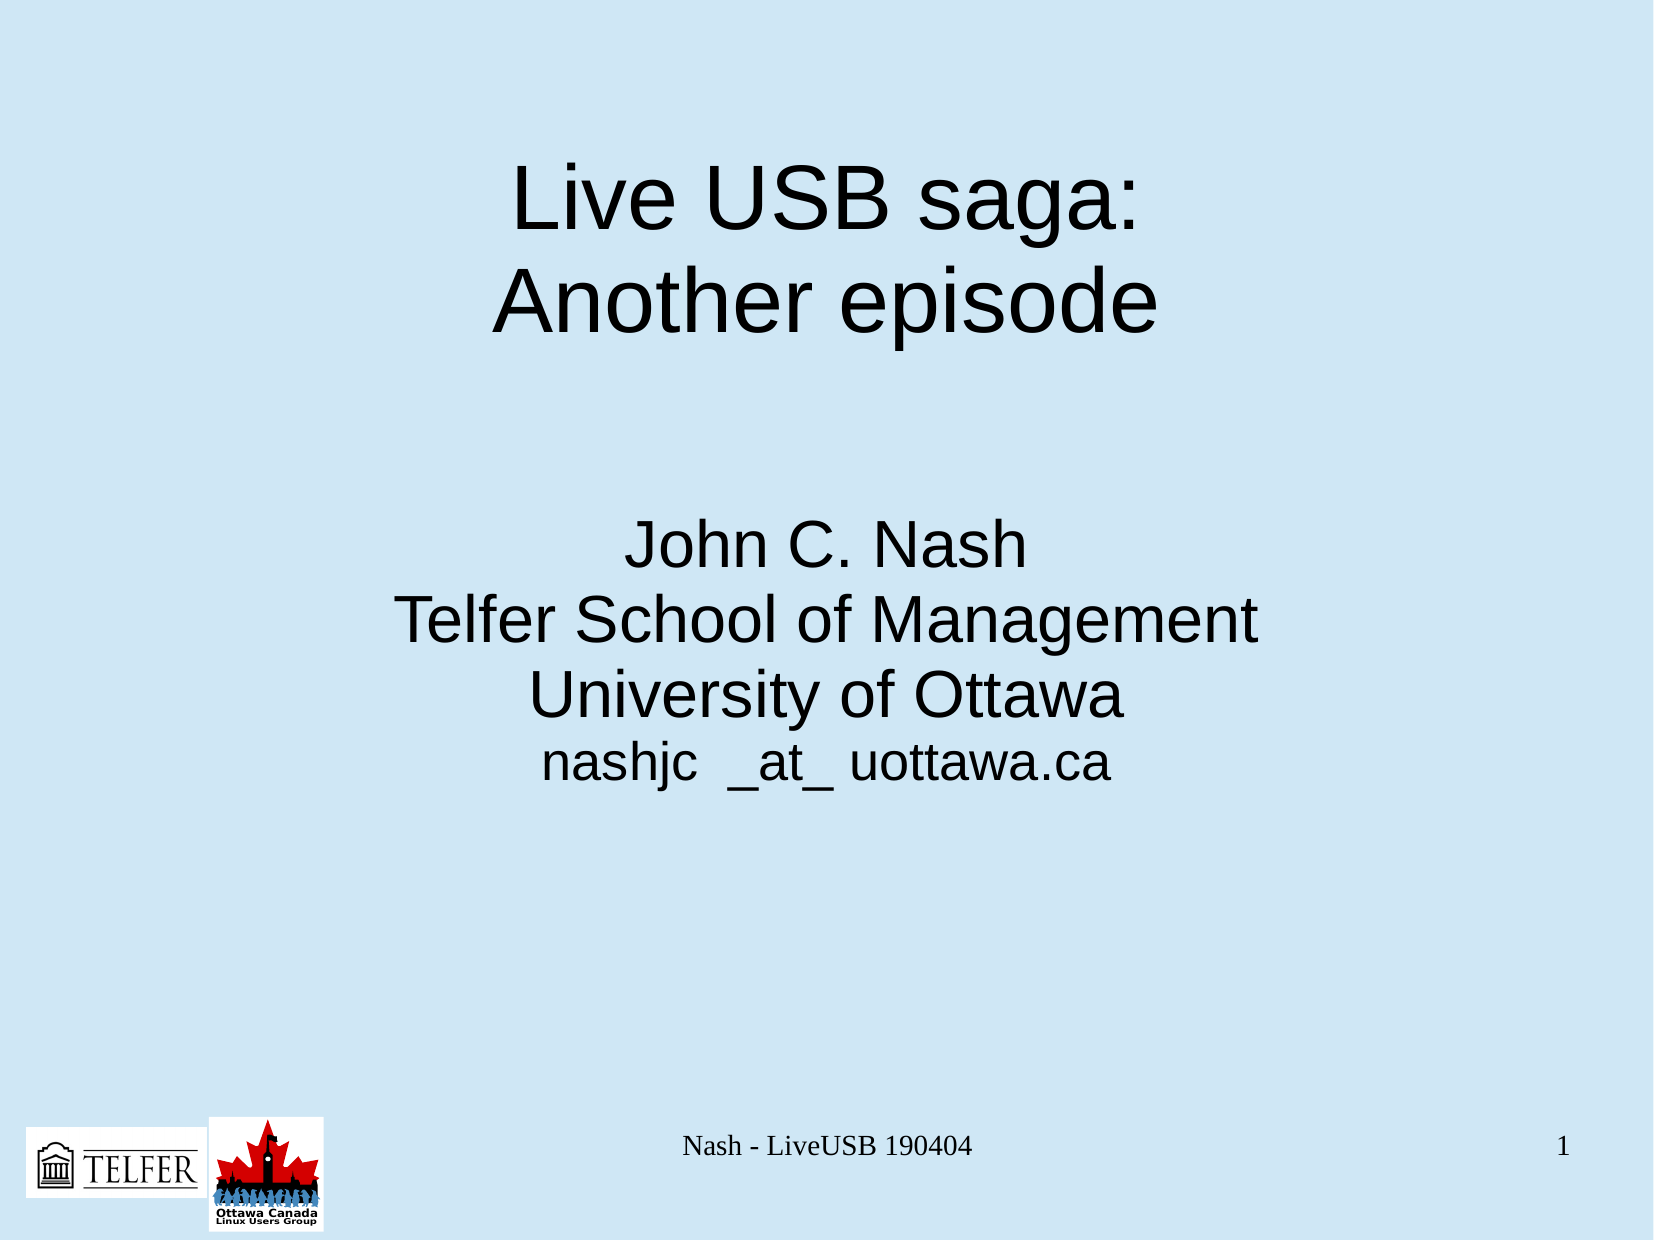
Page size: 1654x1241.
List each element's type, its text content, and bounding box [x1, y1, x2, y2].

picture [26, 1127, 207, 1198]
title Live USB saga: Another episode [82, 49, 1571, 290]
subtitle John C. Nash Telfer School of Management University of Ottawa nashjc _at_ uottawa.ca [82, 290, 1571, 1010]
